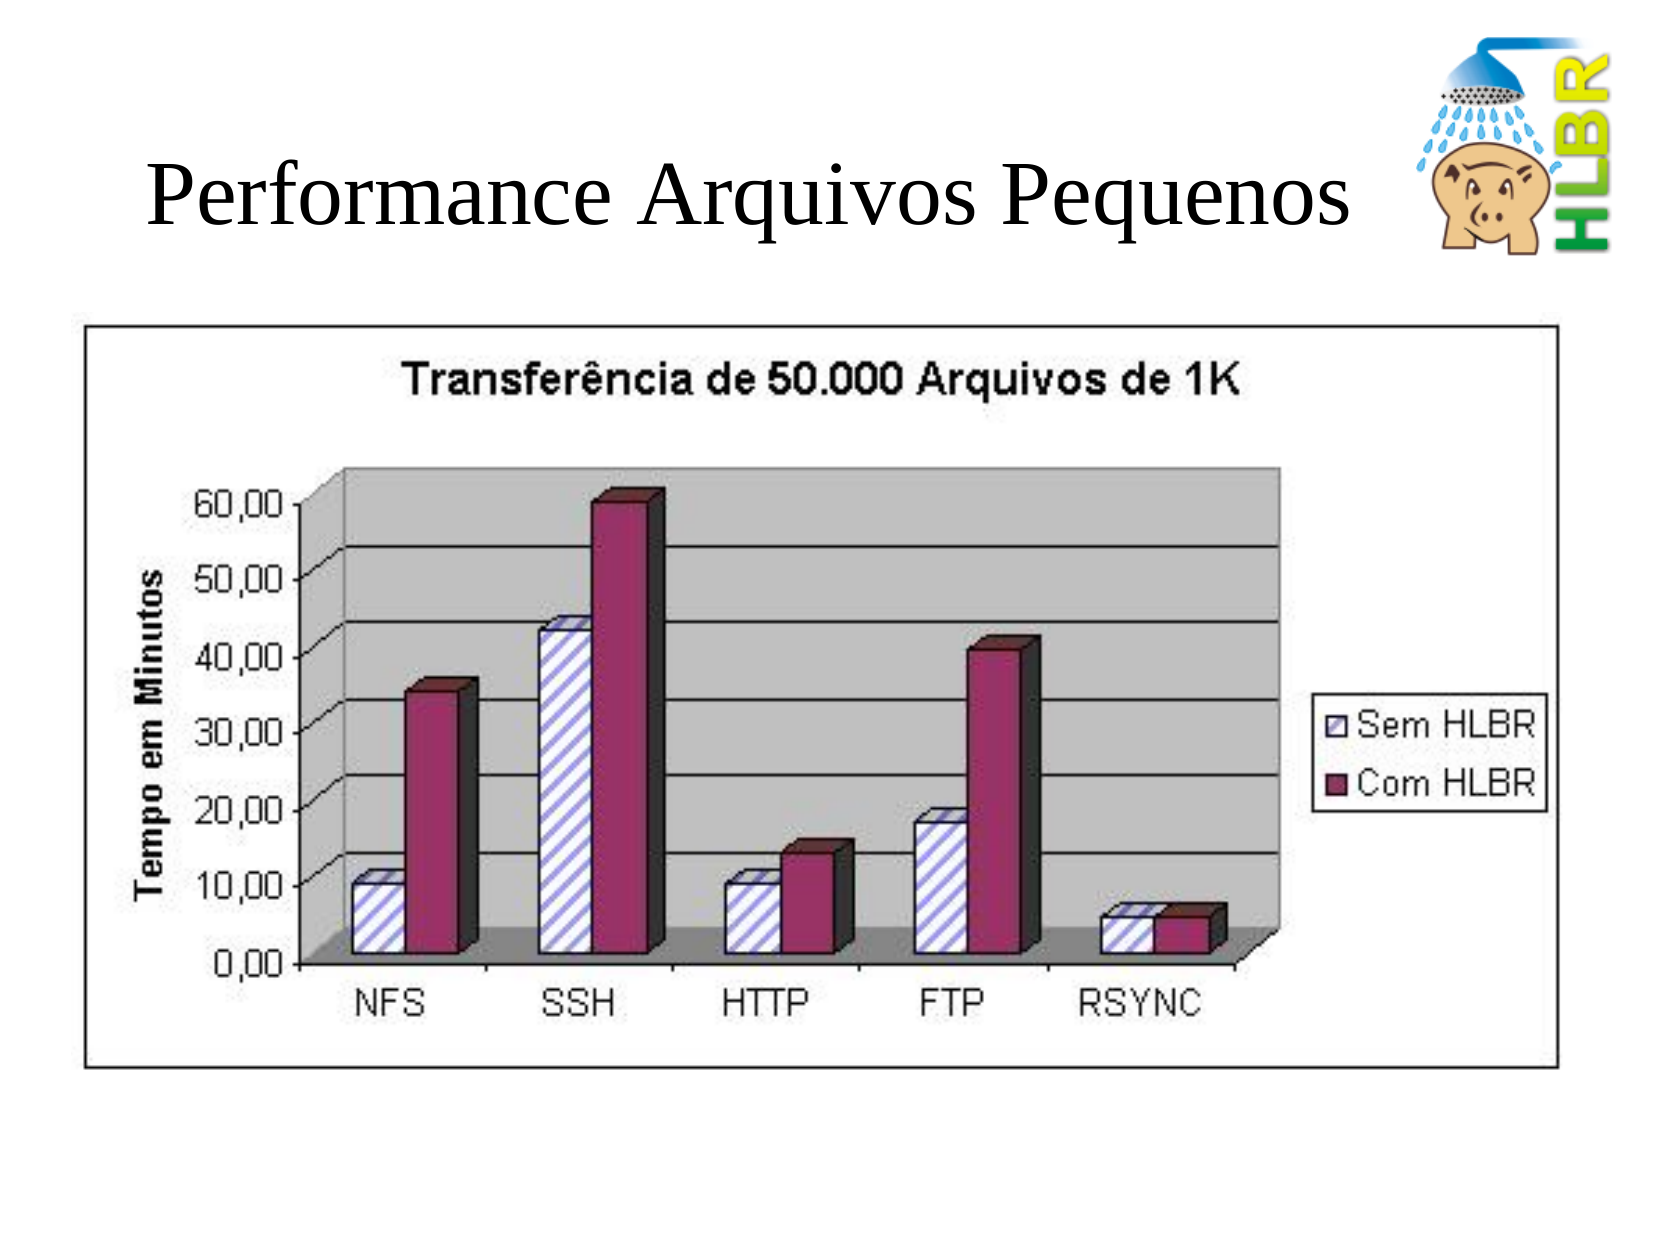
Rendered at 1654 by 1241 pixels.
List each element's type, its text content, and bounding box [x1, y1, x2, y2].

picture [1416, 37, 1612, 260]
picture [71, 312, 1574, 1081]
title Performance Arquivos Pequenos [112, 76, 1388, 312]
